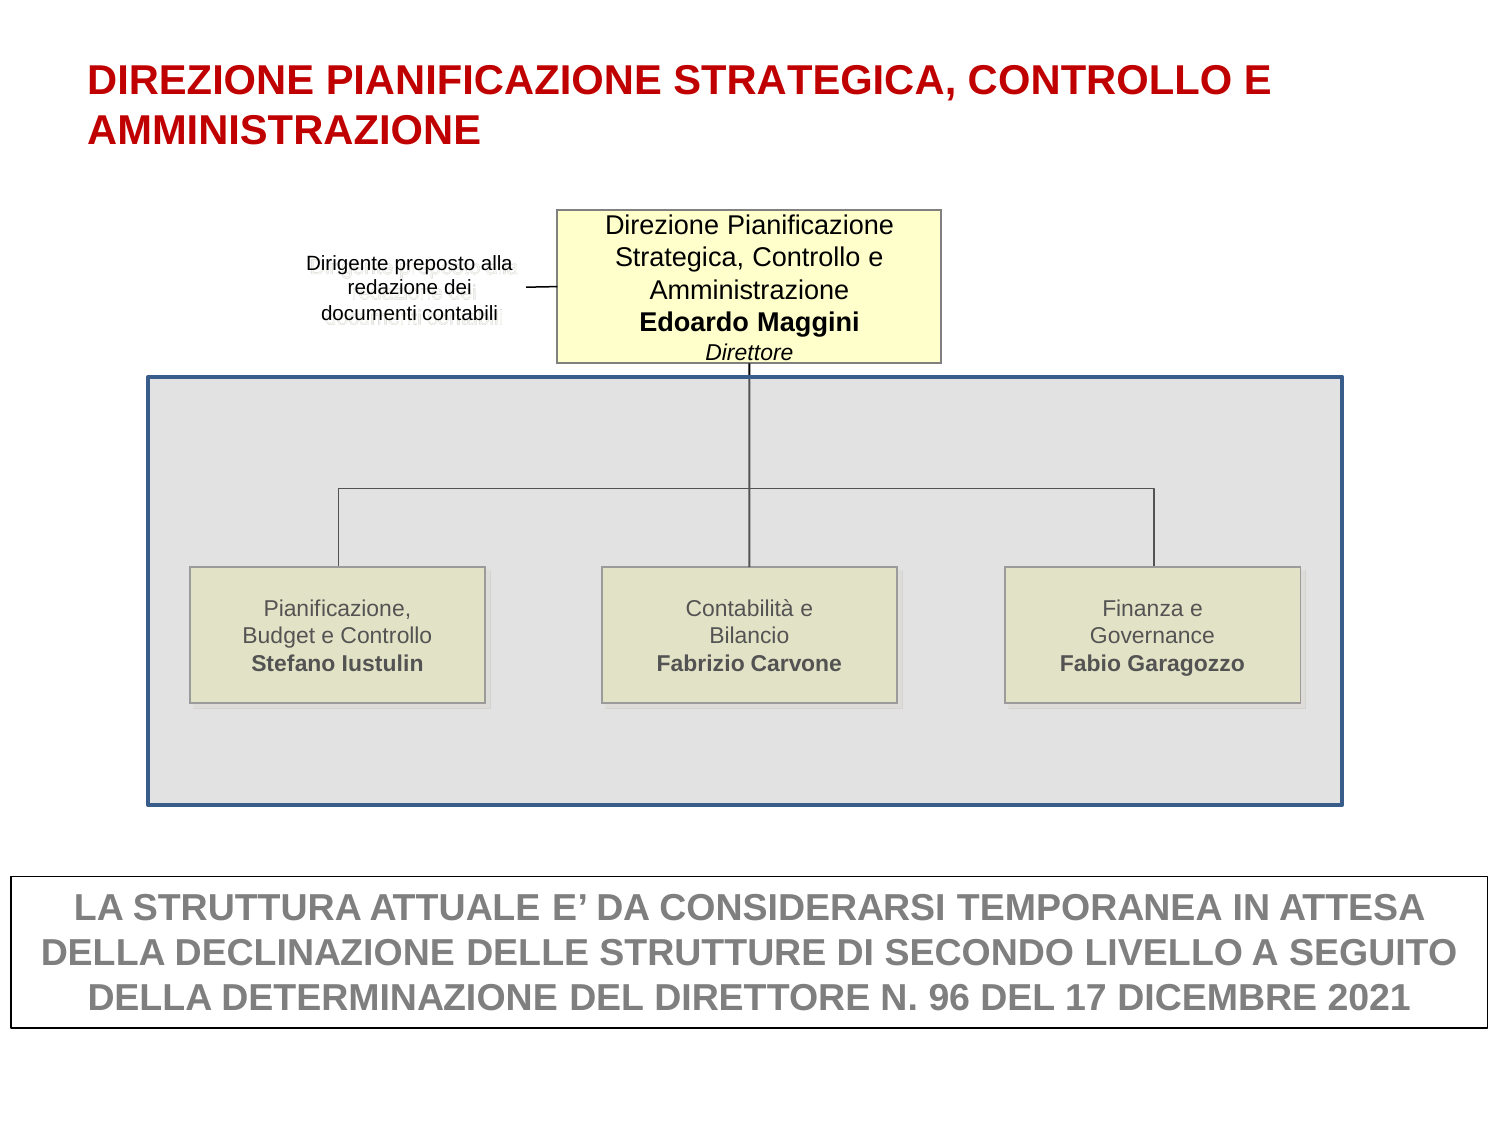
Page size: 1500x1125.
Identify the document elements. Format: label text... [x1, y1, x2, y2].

text_box DIREZIONE PIANIFICAZIONE STRATEGICA, CONTROLLO E AMMINISTRAZIONE [72, 45, 1462, 128]
picture [9, 199, 1491, 1042]
